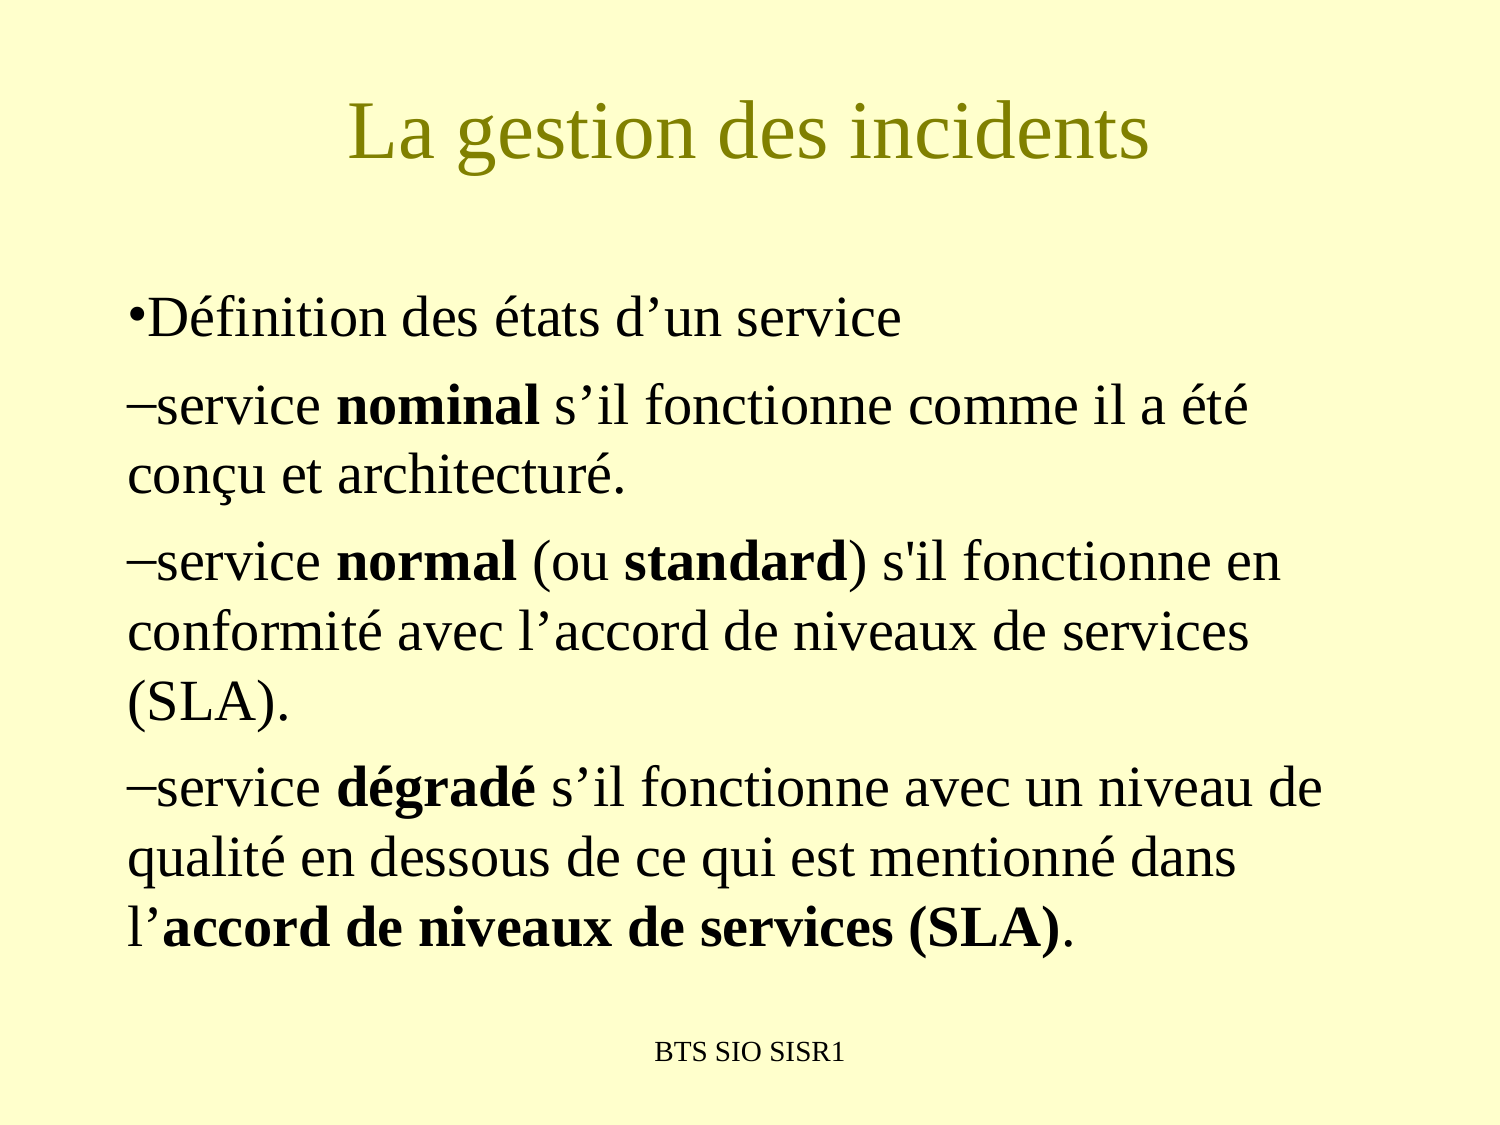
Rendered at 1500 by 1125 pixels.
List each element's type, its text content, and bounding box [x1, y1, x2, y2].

text_box BTS SIO SISR1 [512, 1025, 988, 1101]
list Définition des états d’un service service nominal s’il fonctionne comme il a été conçu et architecturé. service normal (ou standard) s'il fonctionne en conformité avec l’accord de niveaux de services (SLA). service dégradé s’il fonctionne avec un niveau de qualité en dessous de ce qui est mentionné dans l’accord de niveaux de services (SLA). [112, 278, 1388, 977]
